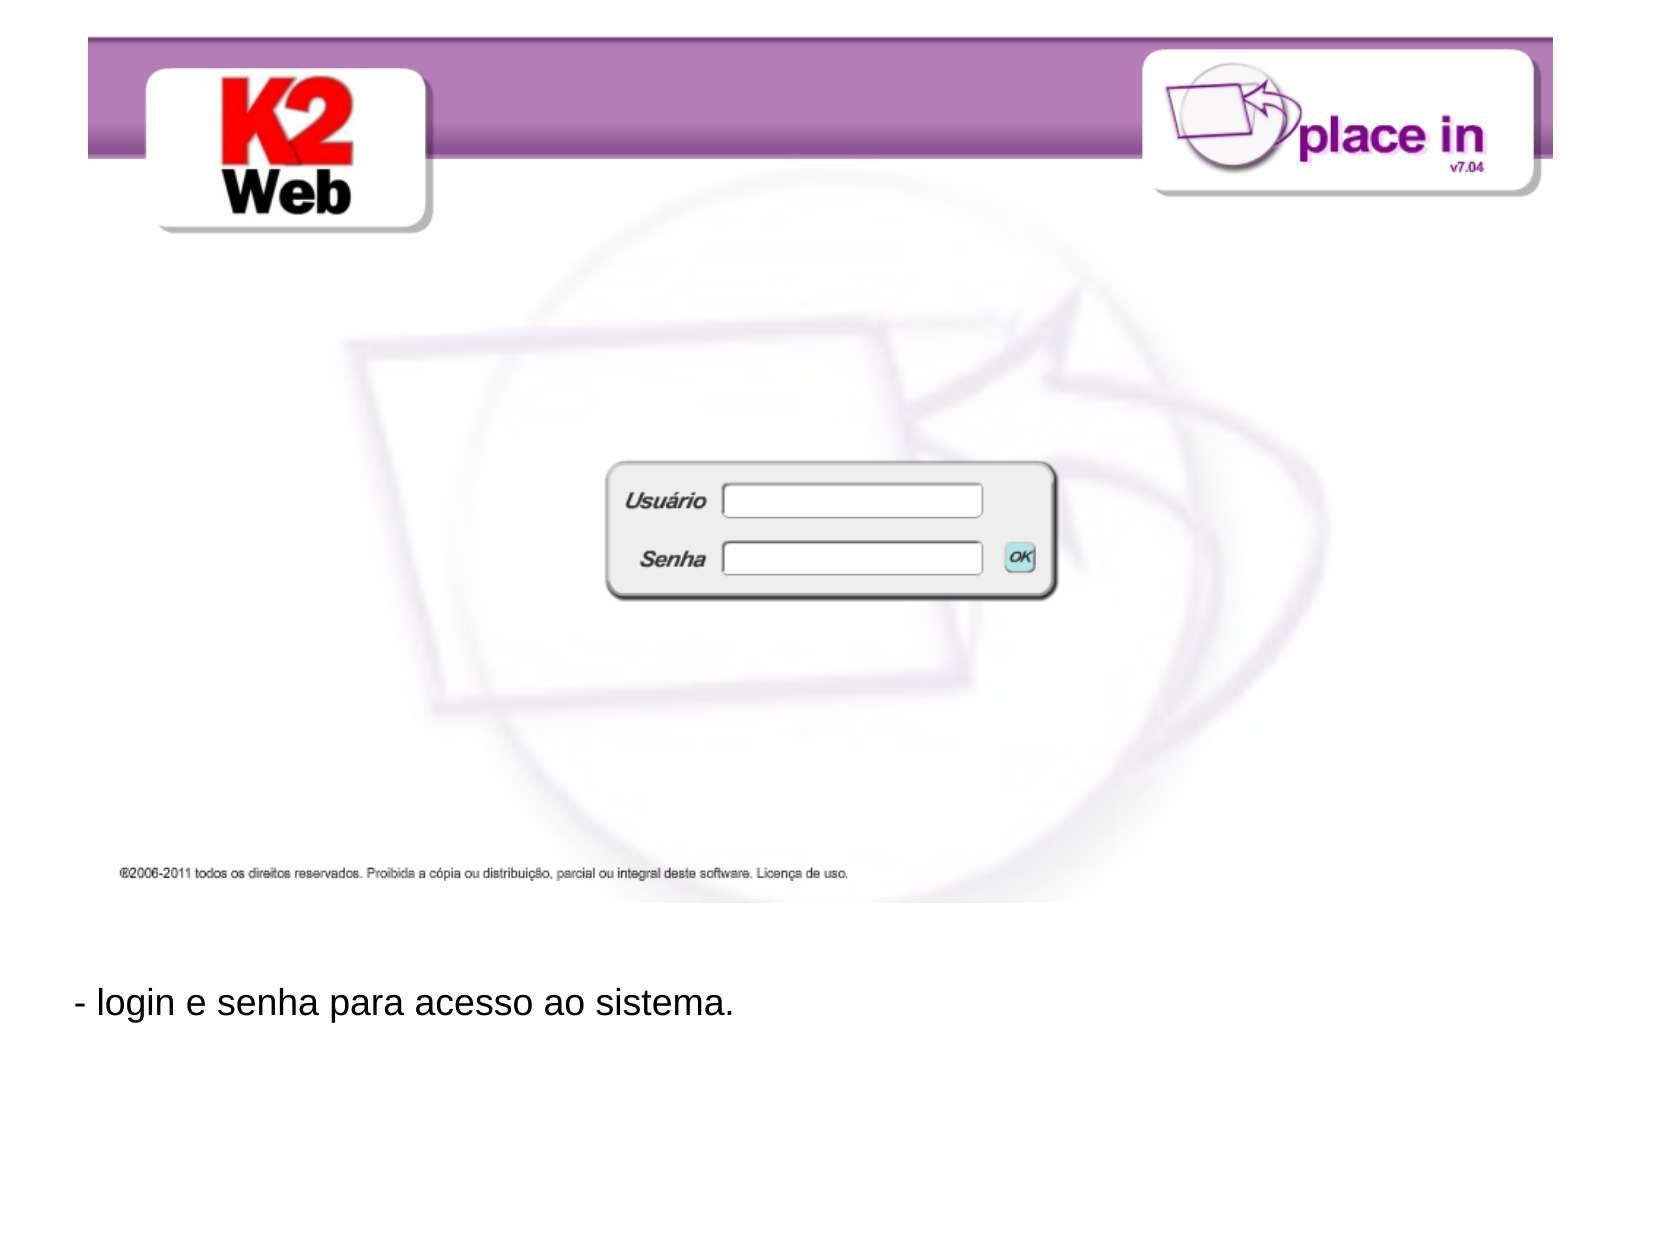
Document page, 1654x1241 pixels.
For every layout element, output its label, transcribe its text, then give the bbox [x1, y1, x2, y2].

text_box - login e senha para acesso ao sistema. [59, 974, 1625, 1033]
picture [88, 29, 1553, 903]
